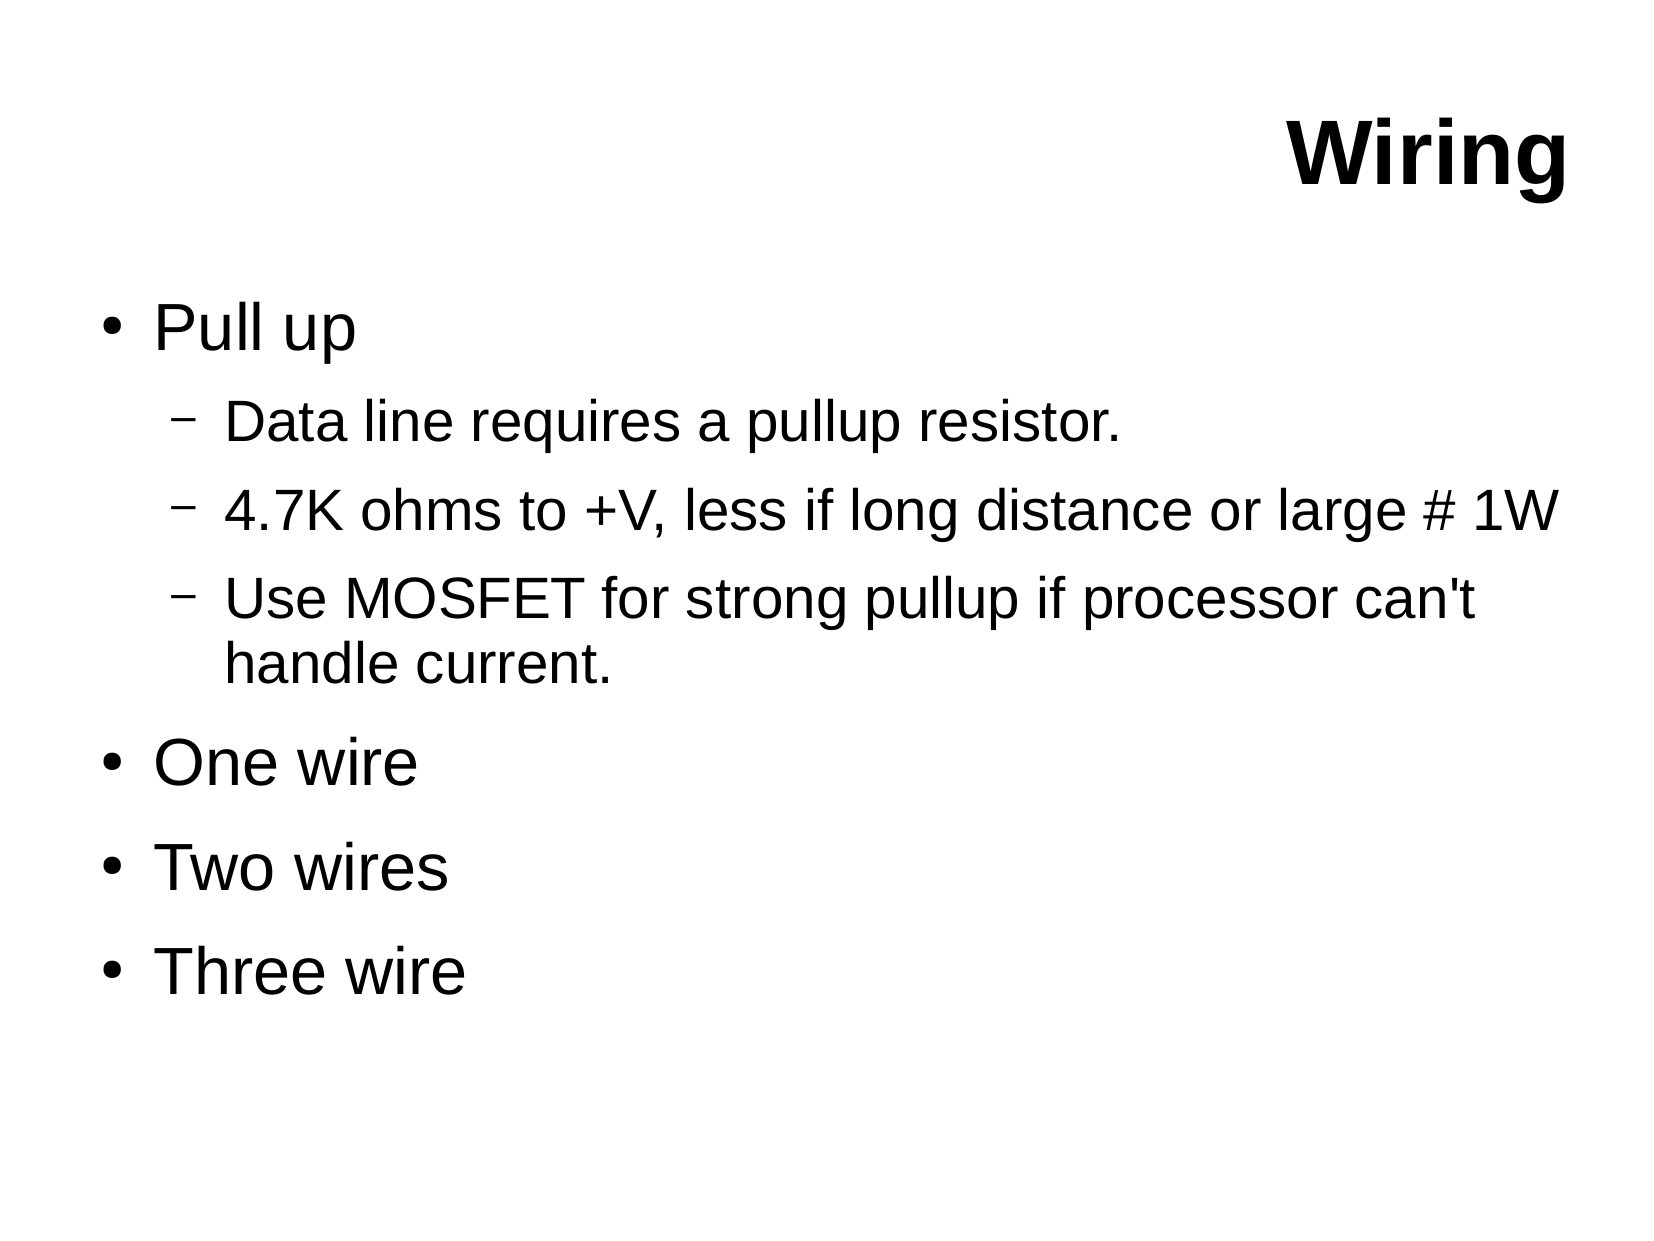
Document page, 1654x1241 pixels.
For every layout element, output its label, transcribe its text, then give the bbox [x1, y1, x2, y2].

title Wiring [82, 49, 1571, 257]
list Pull up Data line requires a pullup resistor. 4.7K ohms to +V, less if long distance or large # 1W Use MOSFET for strong pullup if processor can't handle current. One wire Two wires Three wire [82, 290, 1571, 1010]
